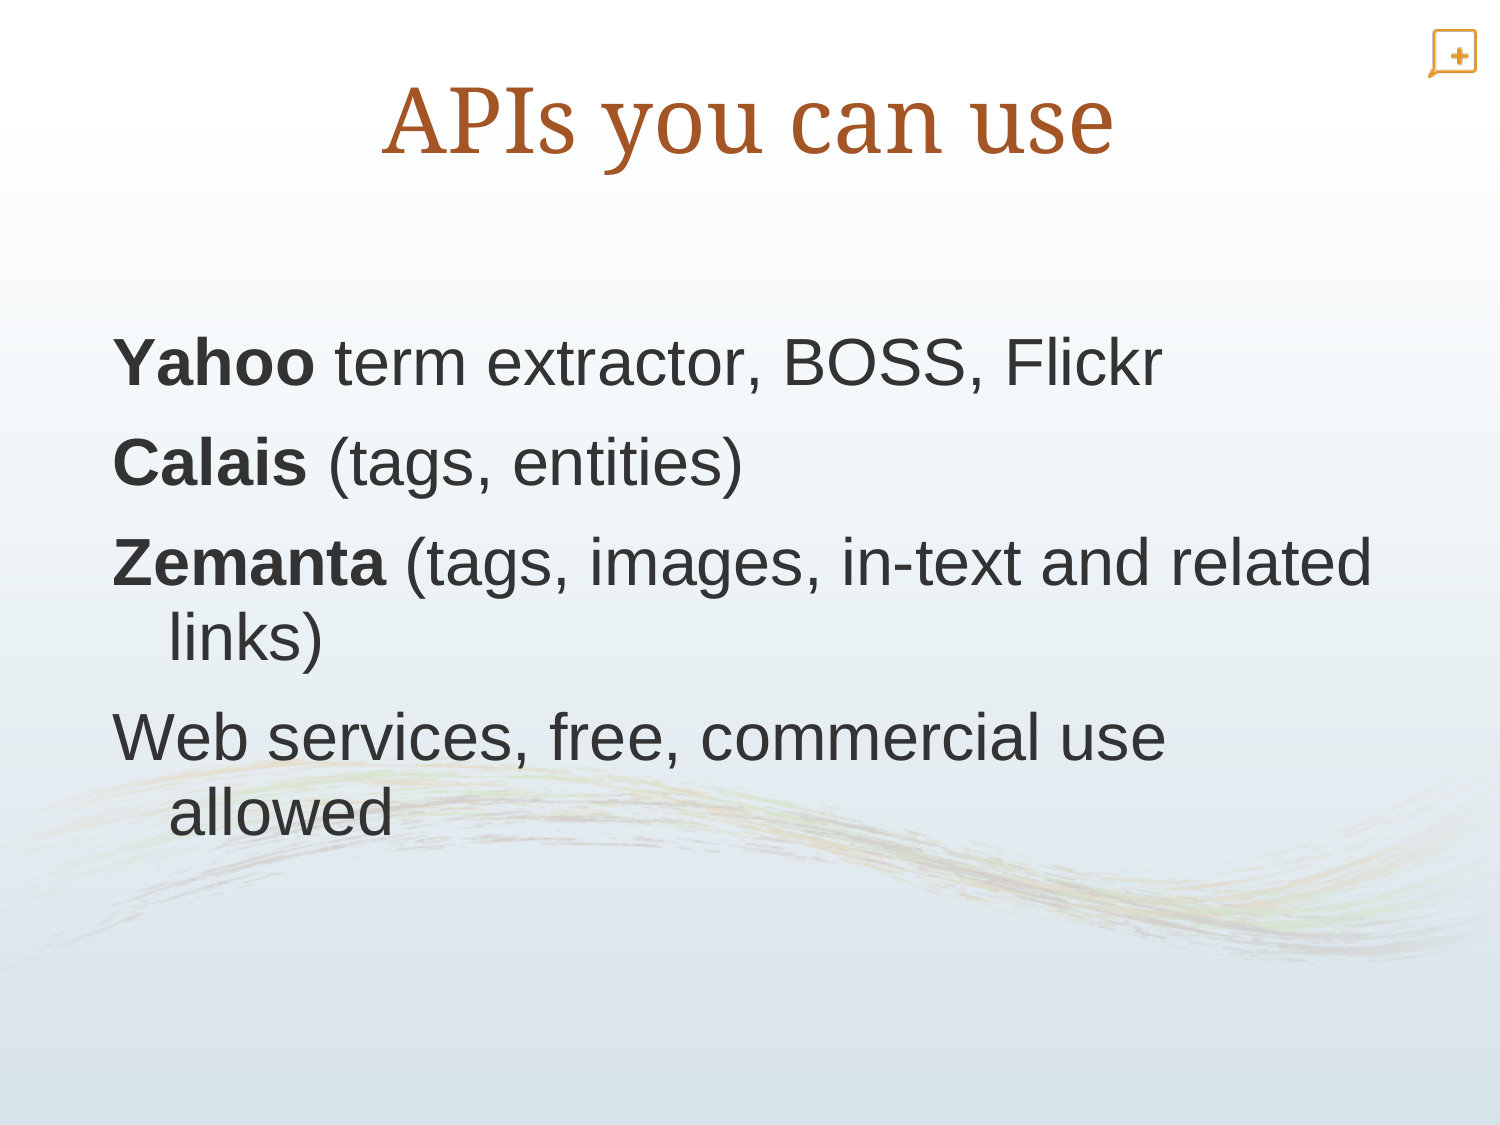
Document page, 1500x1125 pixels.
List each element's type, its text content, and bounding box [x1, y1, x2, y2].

picture [0, 0, 1500, 1125]
list Yahoo term extractor, BOSS, Flickr Calais (tags, entities) Zemanta (tags, images, in-text and related links) Web services, free, commercial use allowed [112, 324, 1388, 1034]
title APIs you can use [112, 0, 1388, 244]
